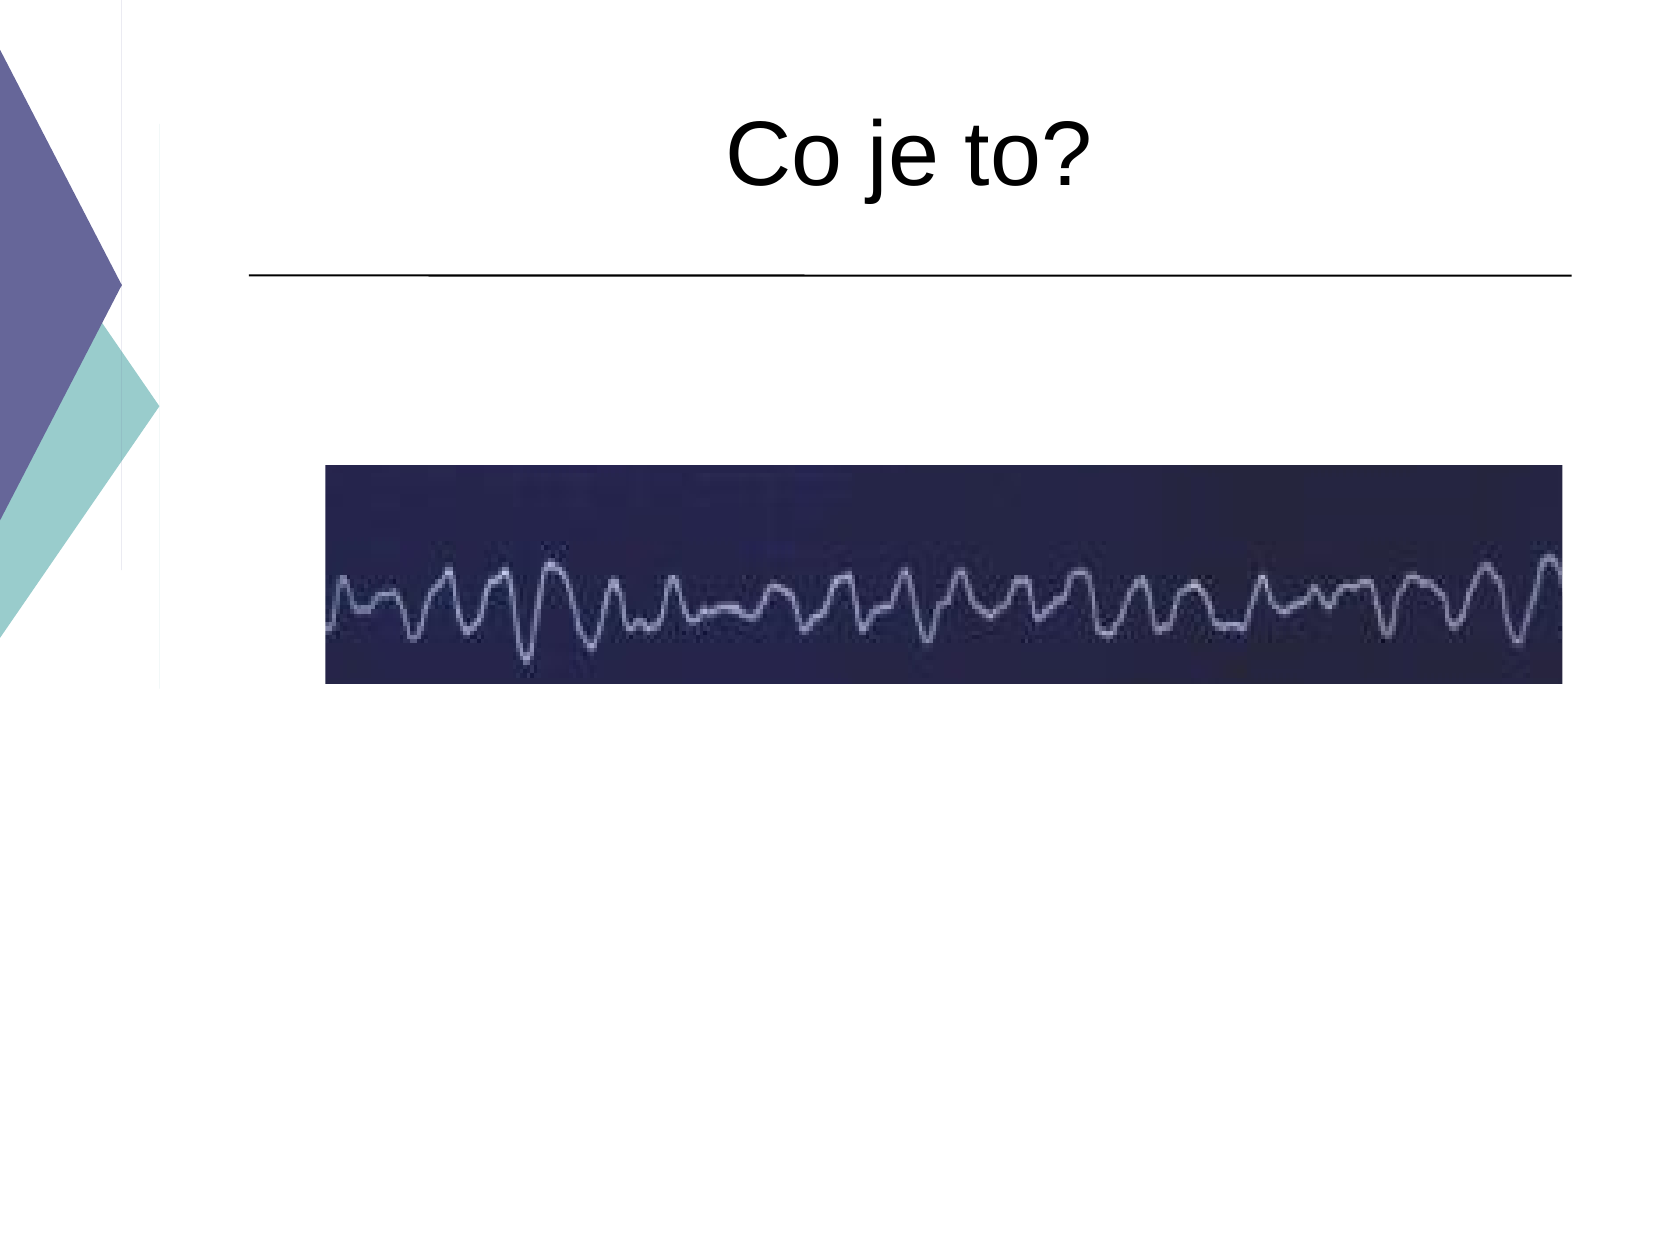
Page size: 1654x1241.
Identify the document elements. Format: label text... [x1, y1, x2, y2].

title Co je to? [247, 45, 1570, 261]
picture [325, 465, 1563, 684]
